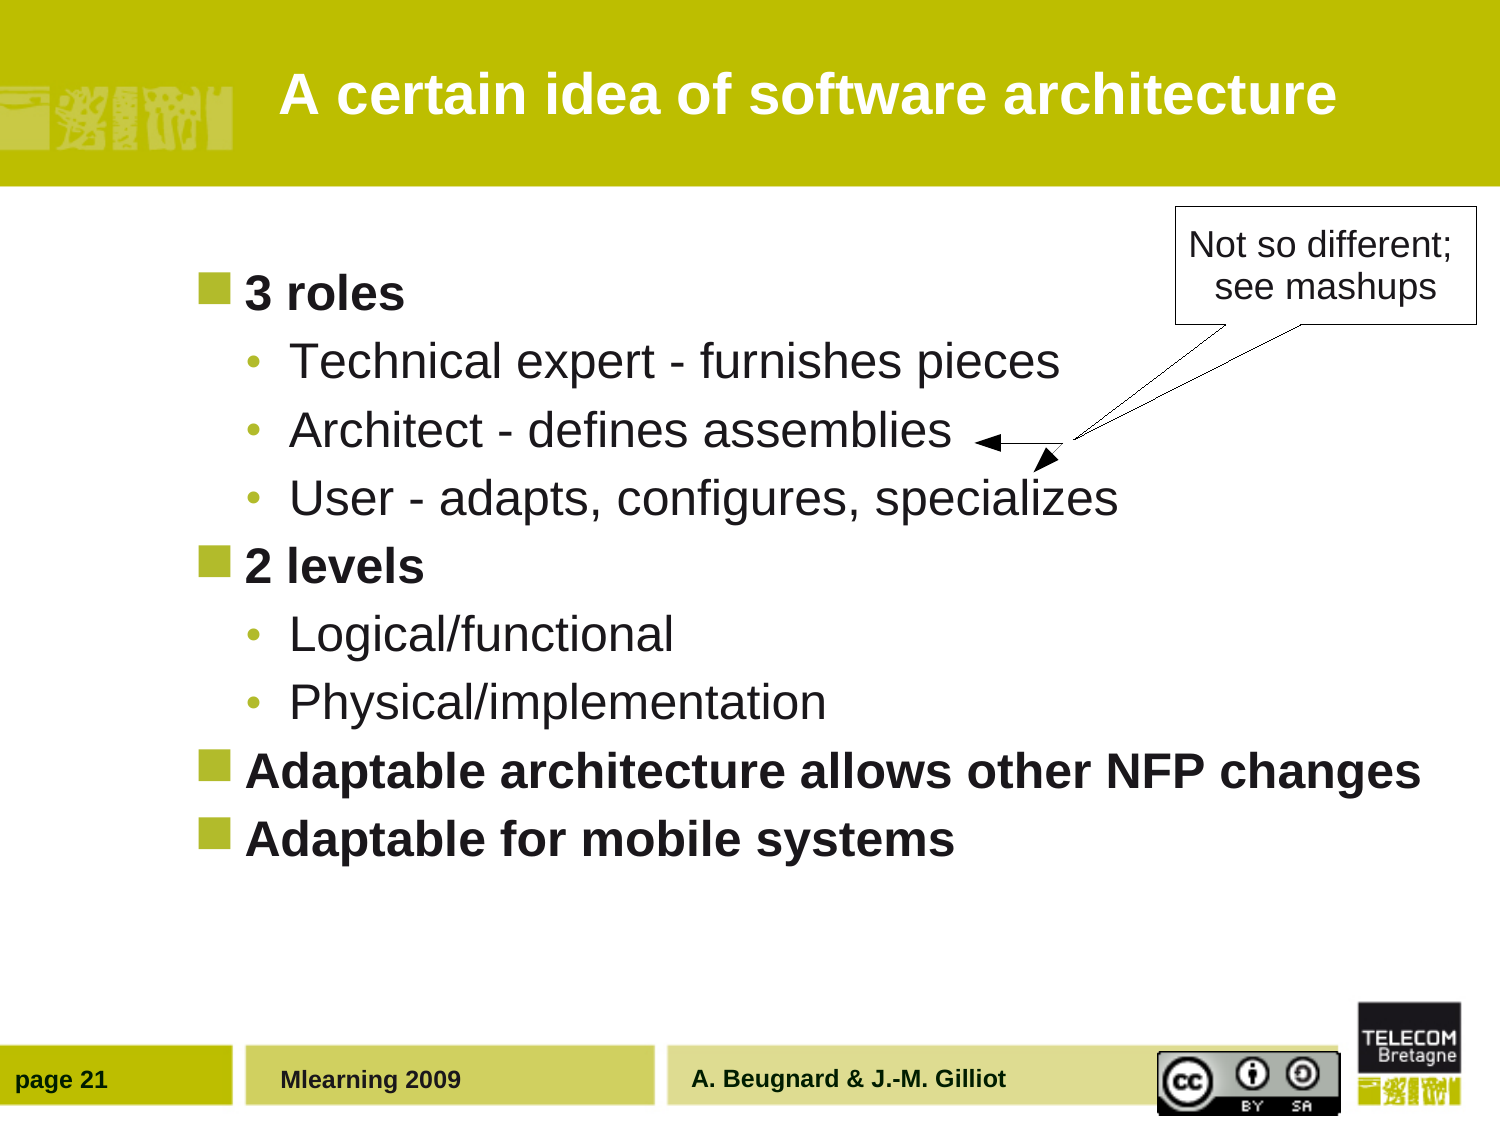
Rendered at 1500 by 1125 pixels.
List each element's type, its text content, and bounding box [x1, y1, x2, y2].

title A certain idea of software architecture [245, 23, 1459, 166]
text_box Not so different; see mashups [1073, 206, 1477, 440]
picture [0, 0, 1500, 1125]
list 3 roles Technical expert - furnishes pieces Architect - deﬁnes assemblies User - adapts, conﬁgures, specializes 2 levels Logical/functional Physical/implementation Adaptable architecture allows other NFP changes Adaptable for mobile systems [200, 265, 1459, 1002]
